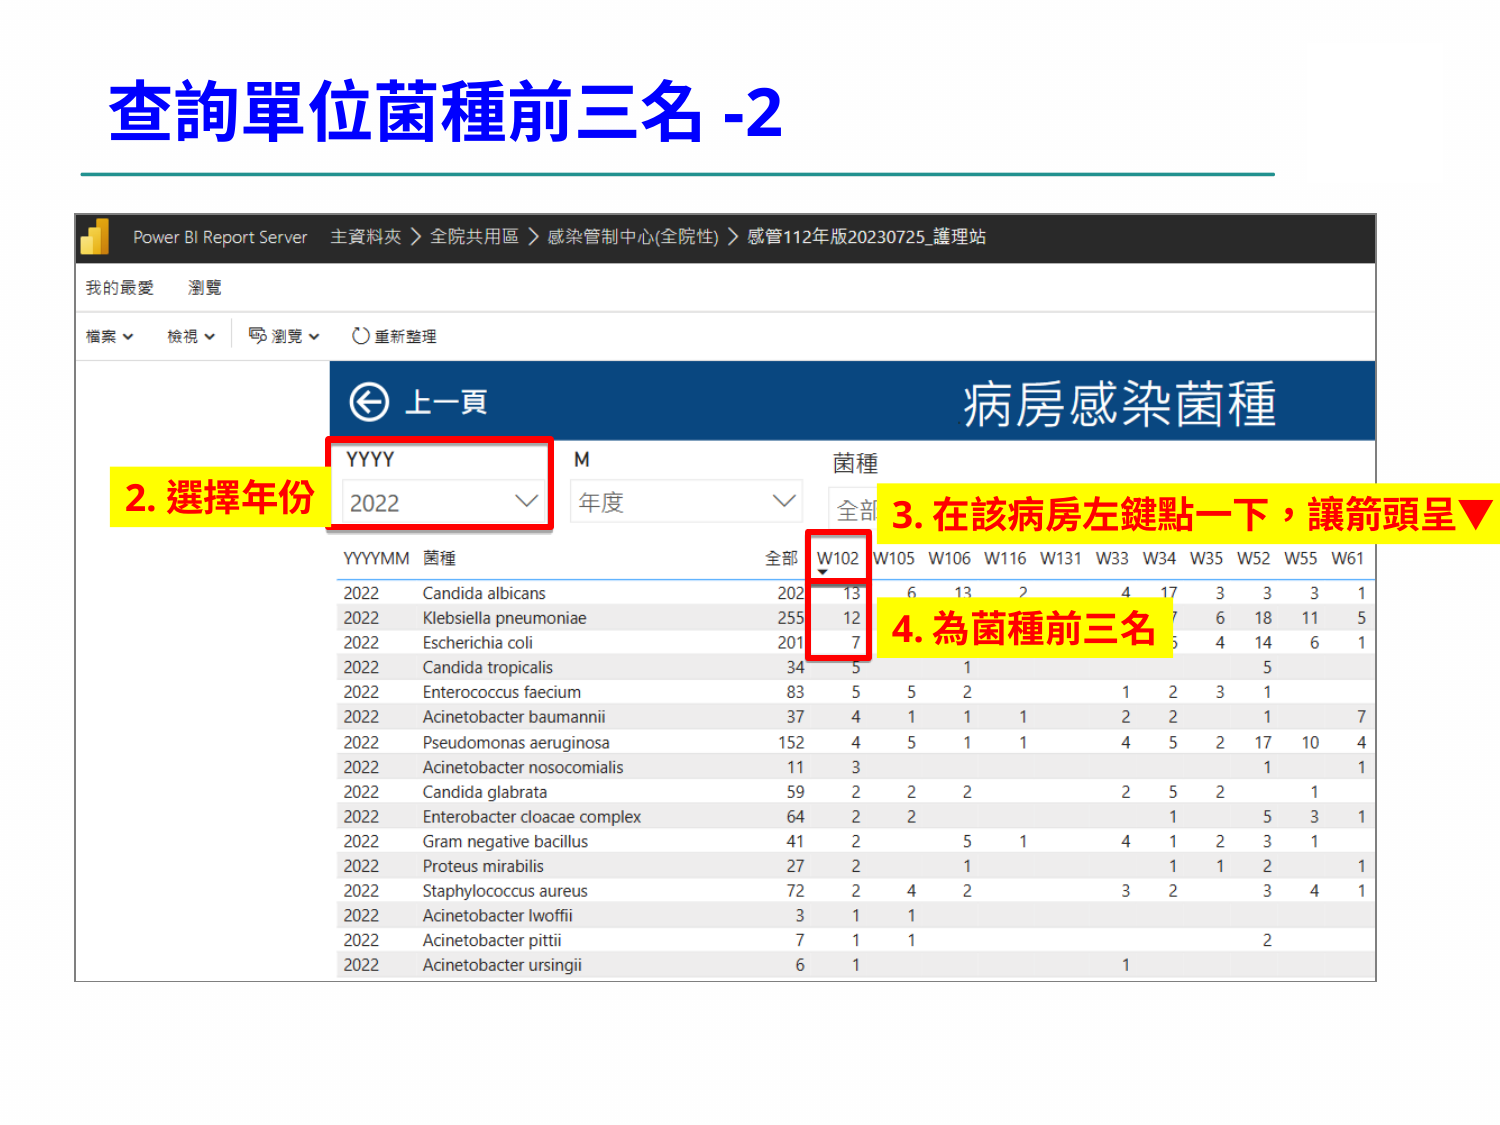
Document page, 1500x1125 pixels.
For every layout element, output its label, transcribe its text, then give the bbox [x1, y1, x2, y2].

title 查詢單位菌種前三名-2 [0, 27, 1339, 193]
text_box 3.在該病房左鍵點一下，讓箭頭呈▼ [876, 483, 1500, 545]
picture [75, 214, 1376, 981]
text_box 2.選擇年份 [109, 466, 324, 528]
text_box 4.為菌種前三名 [876, 597, 1167, 658]
